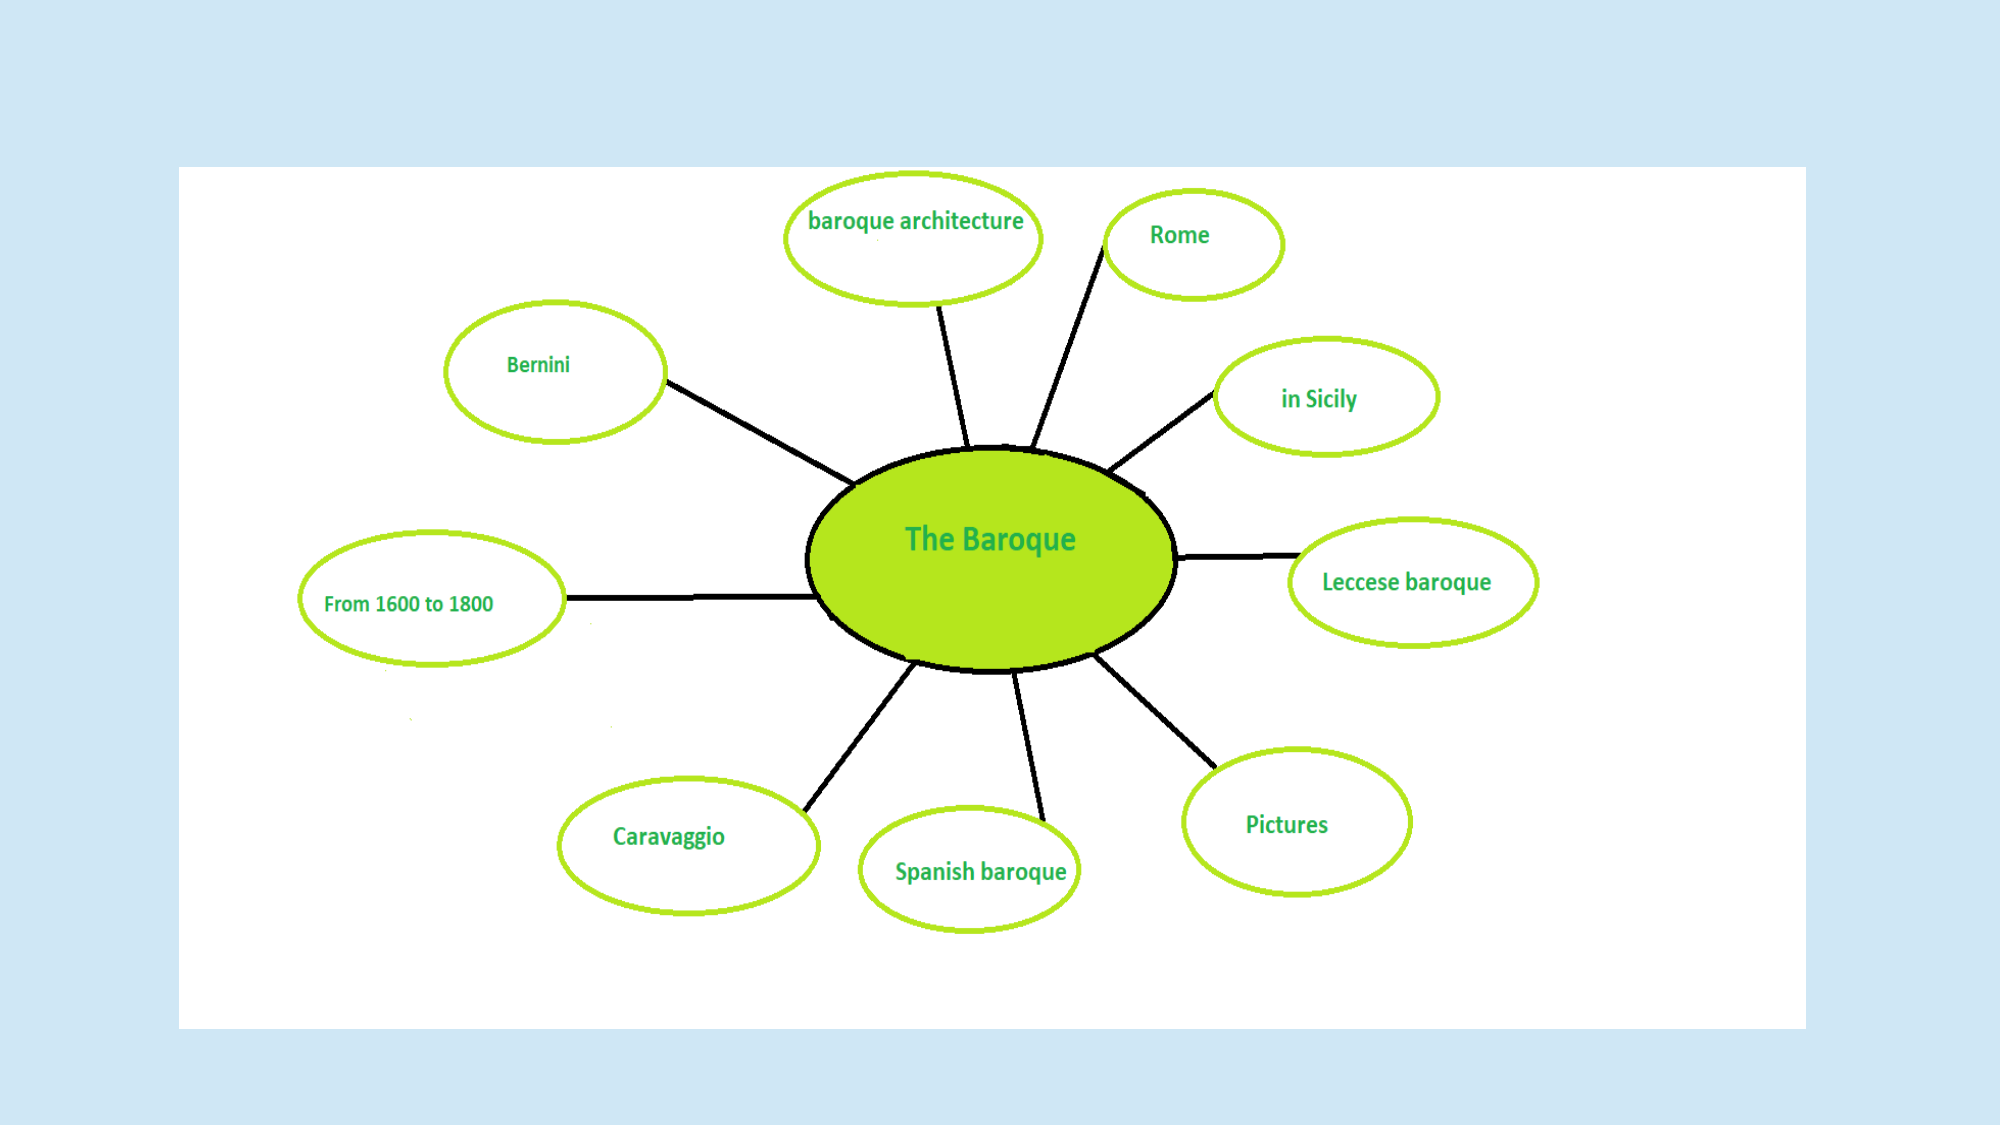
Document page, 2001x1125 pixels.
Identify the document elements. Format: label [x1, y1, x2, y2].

picture [179, 167, 1806, 1029]
